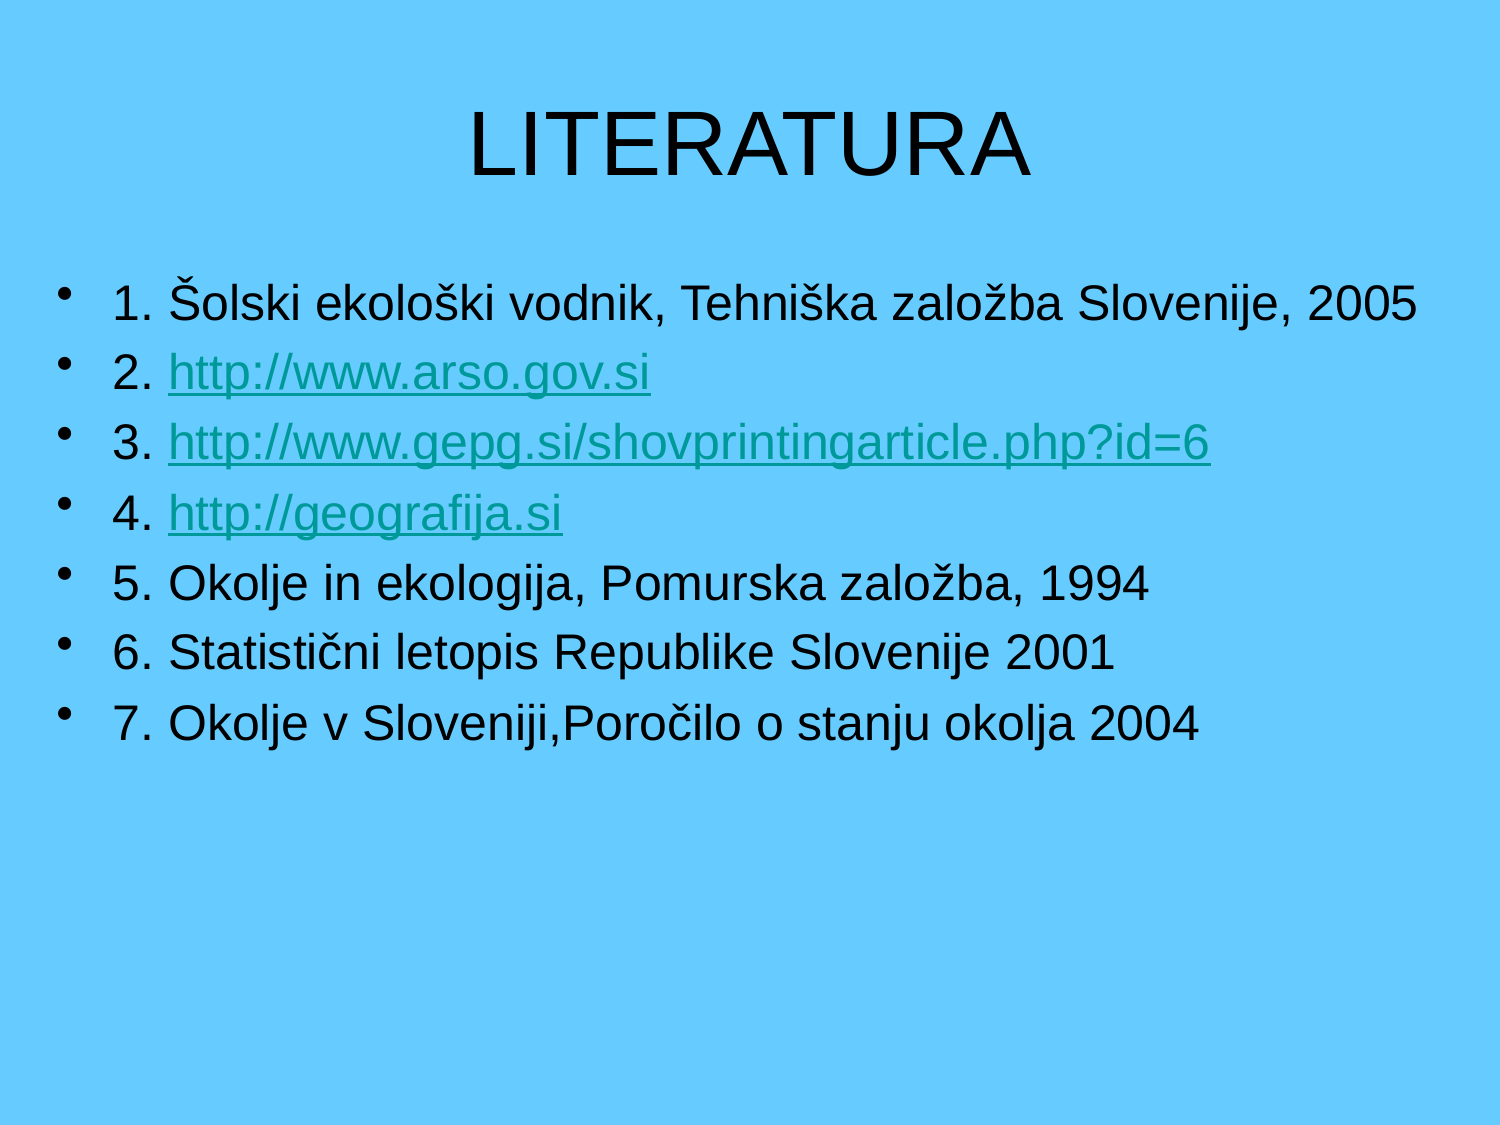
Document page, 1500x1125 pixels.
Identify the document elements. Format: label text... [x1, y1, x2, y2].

title LITERATURA [75, 45, 1425, 233]
list 1. Šolski ekološki vodnik, Tehniška založba Slovenije, 2005 2. http://www.arso.gov.si 3. http://www.gepg.si/shovprintingarticle.php?id=6 4. http://geografija.si 5. Okolje in ekologija, Pomurska založba, 1994 6. Statistični letopis Republike Slovenije 2001 7. Okolje v Sloveniji,Poročilo o stanju okolja 2004 [41, 262, 1471, 1005]
